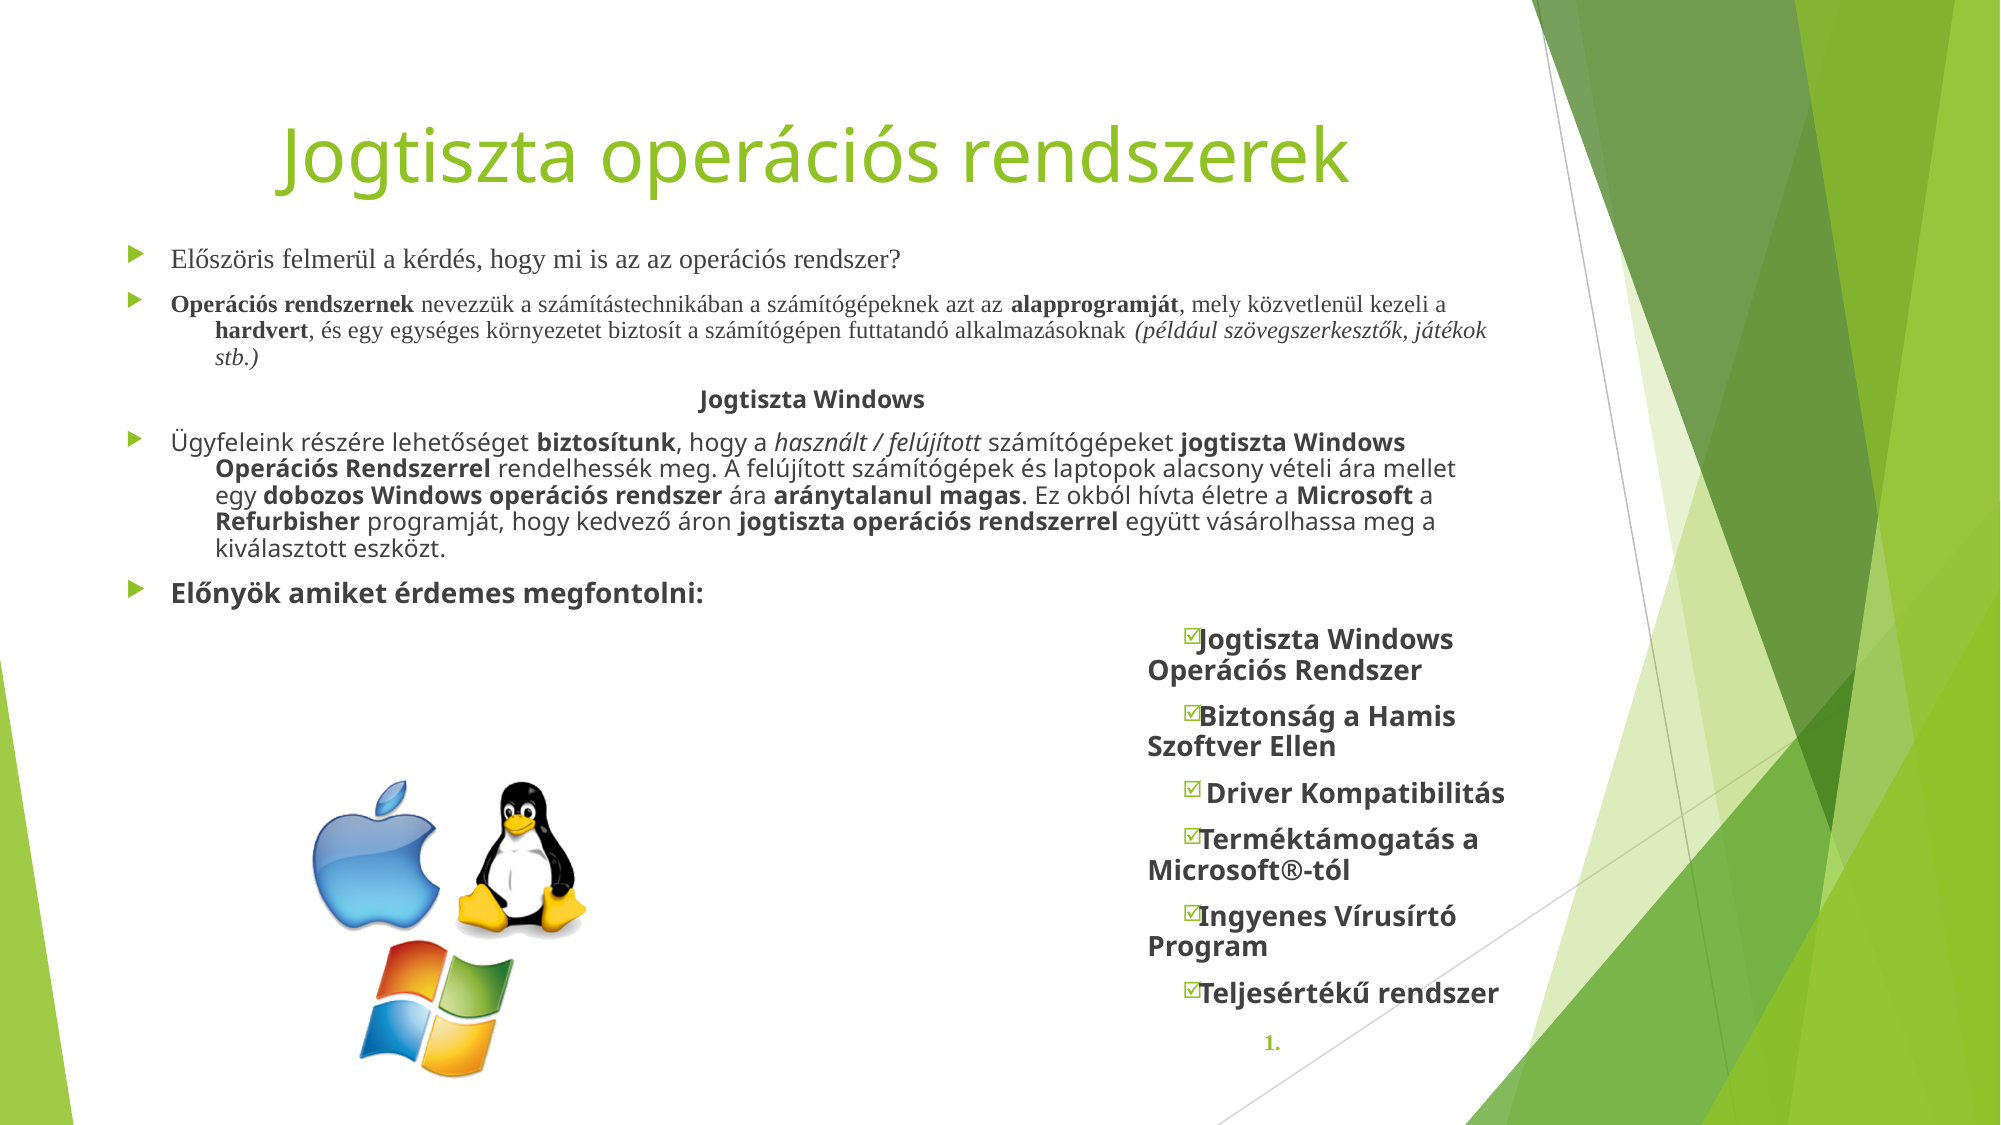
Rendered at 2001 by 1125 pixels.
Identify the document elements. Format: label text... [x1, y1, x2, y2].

picture [284, 764, 611, 1091]
title Jogtiszta operációs rendszerek [111, 99, 1522, 236]
list Előszöris felmerül a kérdés, hogy mi is az az operációs rendszer? Operációs rendszernek nevezzük a számítástechnikában a számítógépeknek azt az alapprogramját, mely közvetlenül kezeli a hardvert, és egy egységes környezetet biztosít a számítógépen futtatandó alkalmazásoknak (például szövegszerkesztők, játékok stb.) Jogtiszta Windows Ügyfeleink részére lehetőséget biztosítunk, hogy a használt / felújított számítógépeket jogtiszta Windows Operációs Rendszerrel rendelhessék meg. A felújított számítógépek és laptopok alacsony vételi ára mellet egy dobozos Windows operációs rendszer ára aránytalanul magas. Ez okból hívta életre a Microsoft a Refurbisher programját, hogy kedvező áron jogtiszta operációs rendszerrel együtt vásárolhassa meg a kiválasztott eszközt. Előnyök amiket érdemes megfontolni: Jogtiszta Windows Operációs Rendszer Biztonság a Hamis Szoftver Ellen Driver Kompatibilitás Terméktámogatás a Microsoft®-tól Ingyenes Vírusírtó Program Teljesértékű rendszer [111, 236, 1522, 1125]
